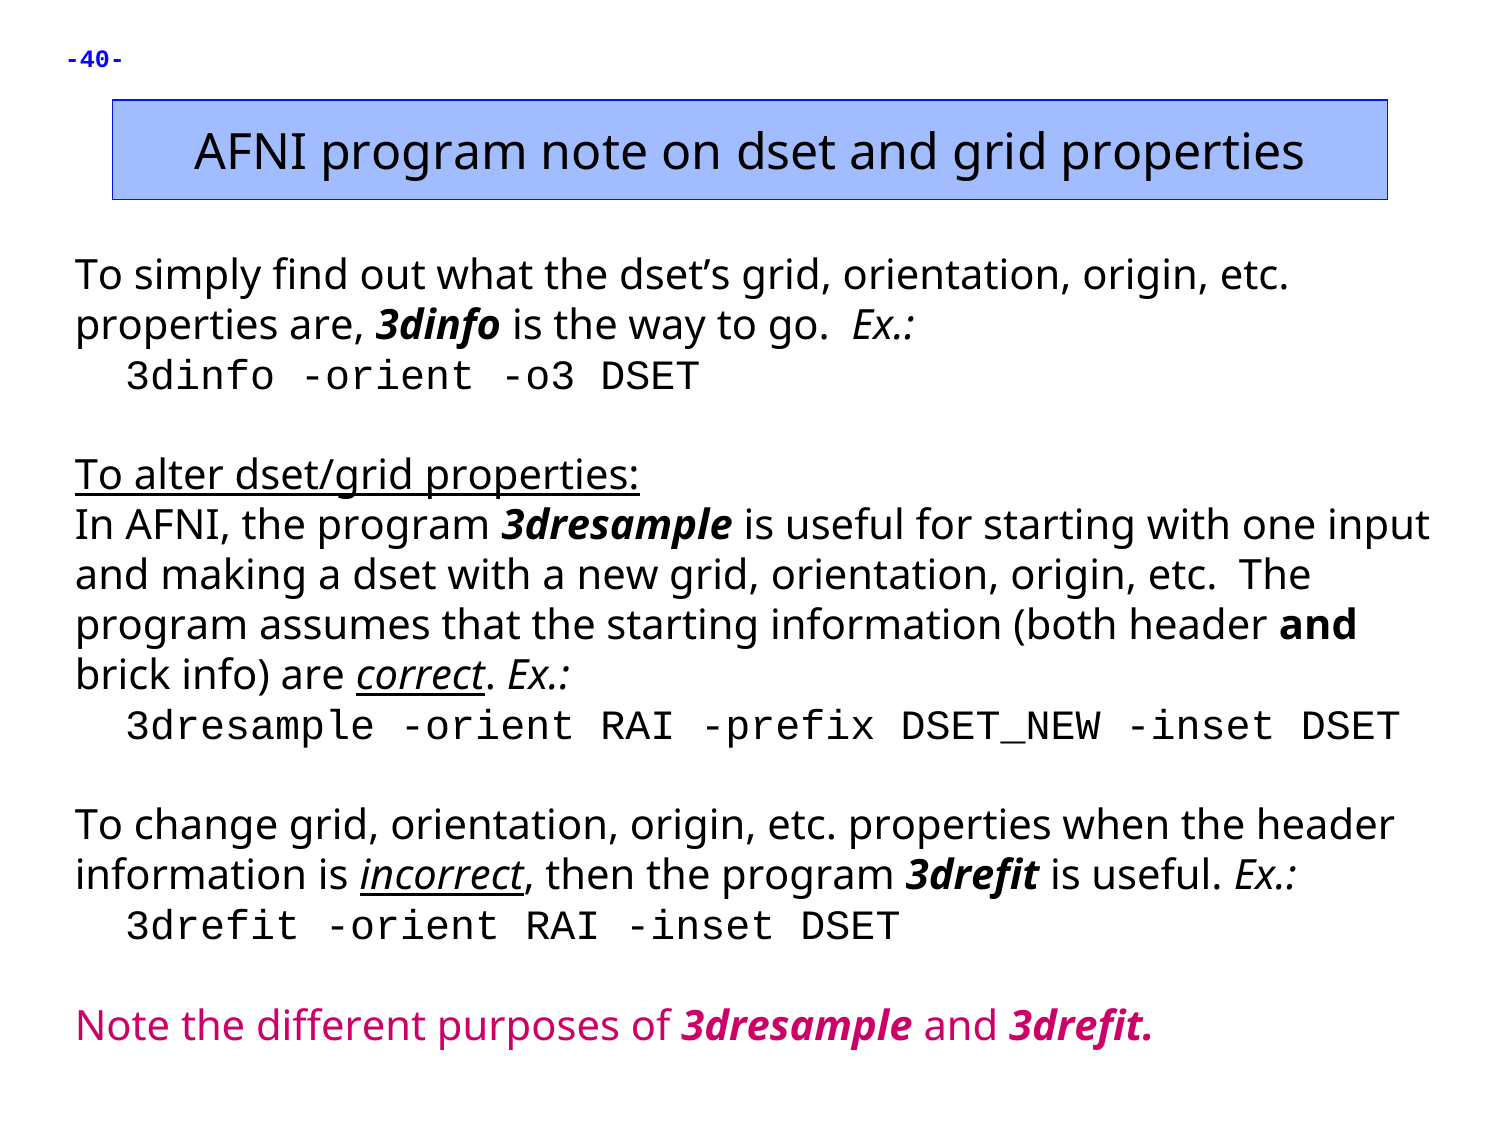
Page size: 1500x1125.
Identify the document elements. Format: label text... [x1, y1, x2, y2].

text_box AFNI program note on dset and grid properties [112, 99, 1388, 200]
text_box To simply find out what the dset’s grid, orientation, origin, etc. properties are, 3dinfo is the way to go. Ex.: 3dinfo -orient -o3 DSET To alter dset/grid properties: In AFNI, the program 3dresample is useful for starting with one input and making a dset with a new grid, orientation, origin, etc. The program assumes that the starting information (both header and brick info) are correct. Ex.: 3dresample -orient RAI -prefix DSET_NEW -inset DSET To change grid, orientation, origin, etc. properties when the header information is incorrect, then the program 3drefit is useful. Ex.: 3drefit -orient RAI -inset DSET Note the different purposes of 3dresample and 3drefit. [60, 240, 1453, 1056]
